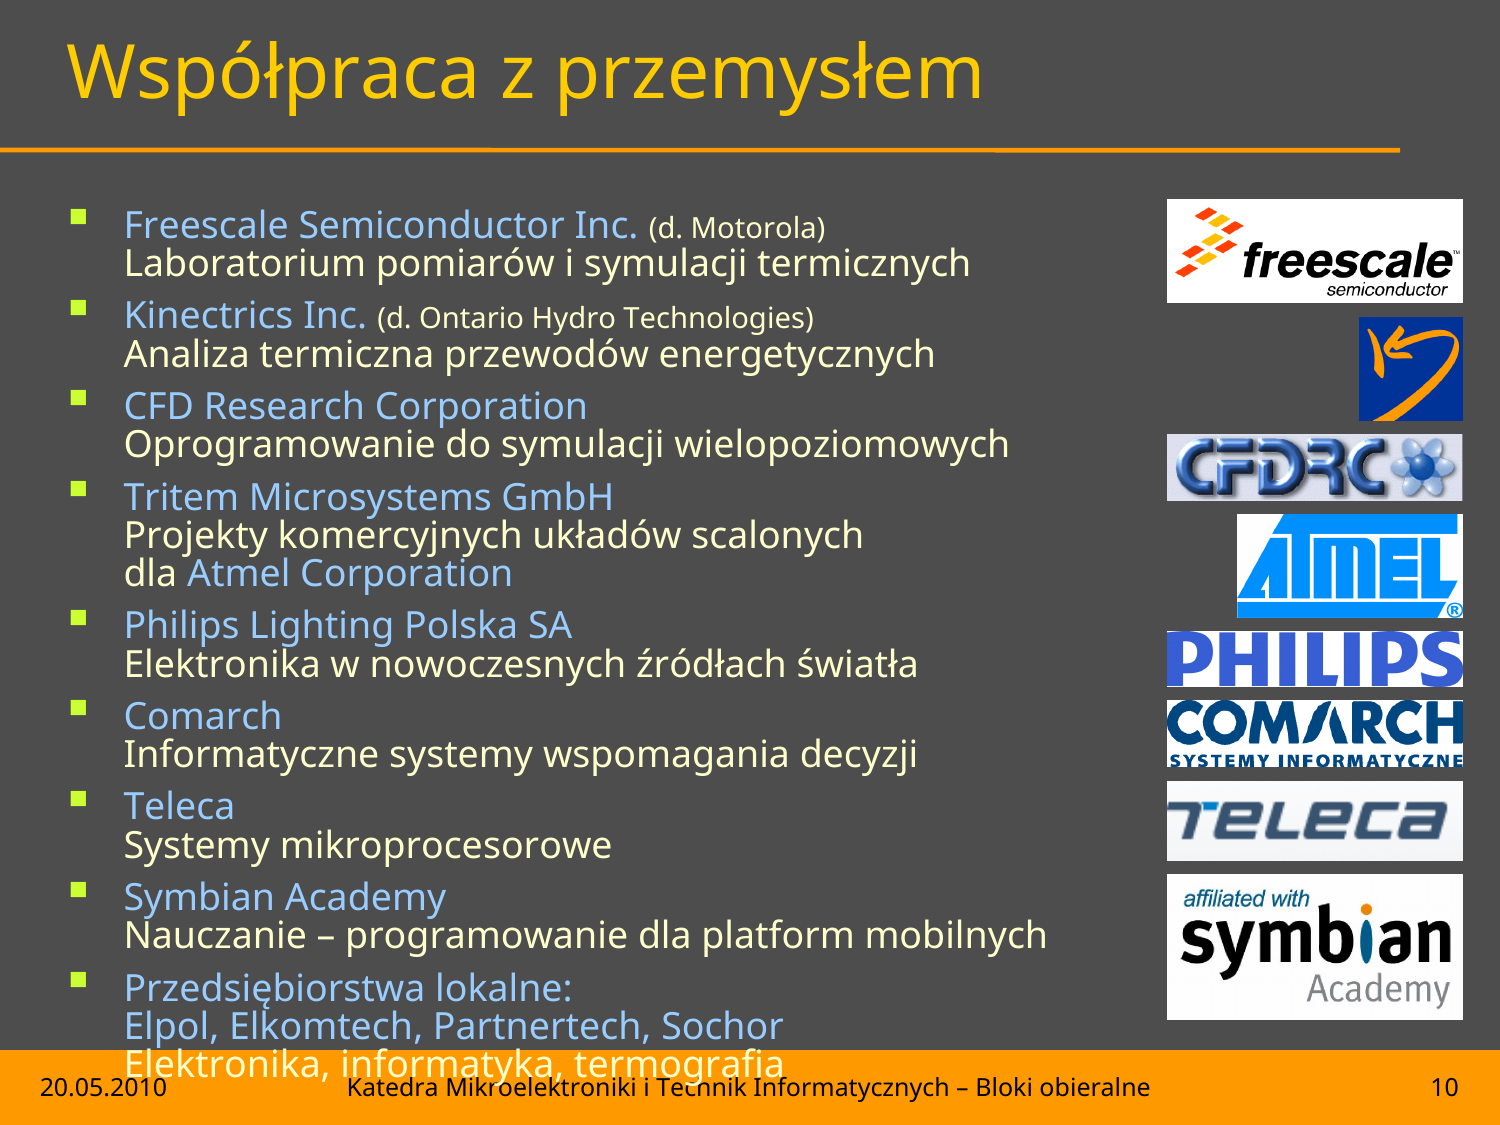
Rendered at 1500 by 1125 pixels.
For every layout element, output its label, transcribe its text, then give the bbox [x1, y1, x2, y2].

picture [1359, 317, 1463, 421]
picture [1167, 199, 1463, 303]
picture [1167, 874, 1463, 1020]
chart [1167, 434, 1463, 501]
picture [1167, 631, 1463, 687]
picture [1167, 700, 1463, 767]
picture [1167, 781, 1463, 861]
title Współpraca z przemysłem [52, 12, 1469, 127]
picture [1237, 514, 1463, 618]
list Freescale Semiconductor Inc. (d. Motorola) Laboratorium pomiarów i symulacji termicznych Kinectrics Inc. (d. Ontario Hydro Technologies) Analiza termiczna przewodów energetycznych CFD Research Corporation Oprogramowanie do symulacji wielopoziomowych Tritem Microsystems GmbH Projekty komercyjnych układów scalonych dla Atmel Corporation Philips Lighting Polska SA Elektronika w nowoczesnych źródłach światła Comarch Informatyczne systemy wspomagania decyzji Teleca Systemy mikroprocesorowe Symbian Academy Nauczanie – programowanie dla platform mobilnych Przedsiębiorstwa lokalne: Elpol, Elkomtech, Partnertech, Sochor Elektronika, informatyka, termografia [53, 200, 1150, 1026]
